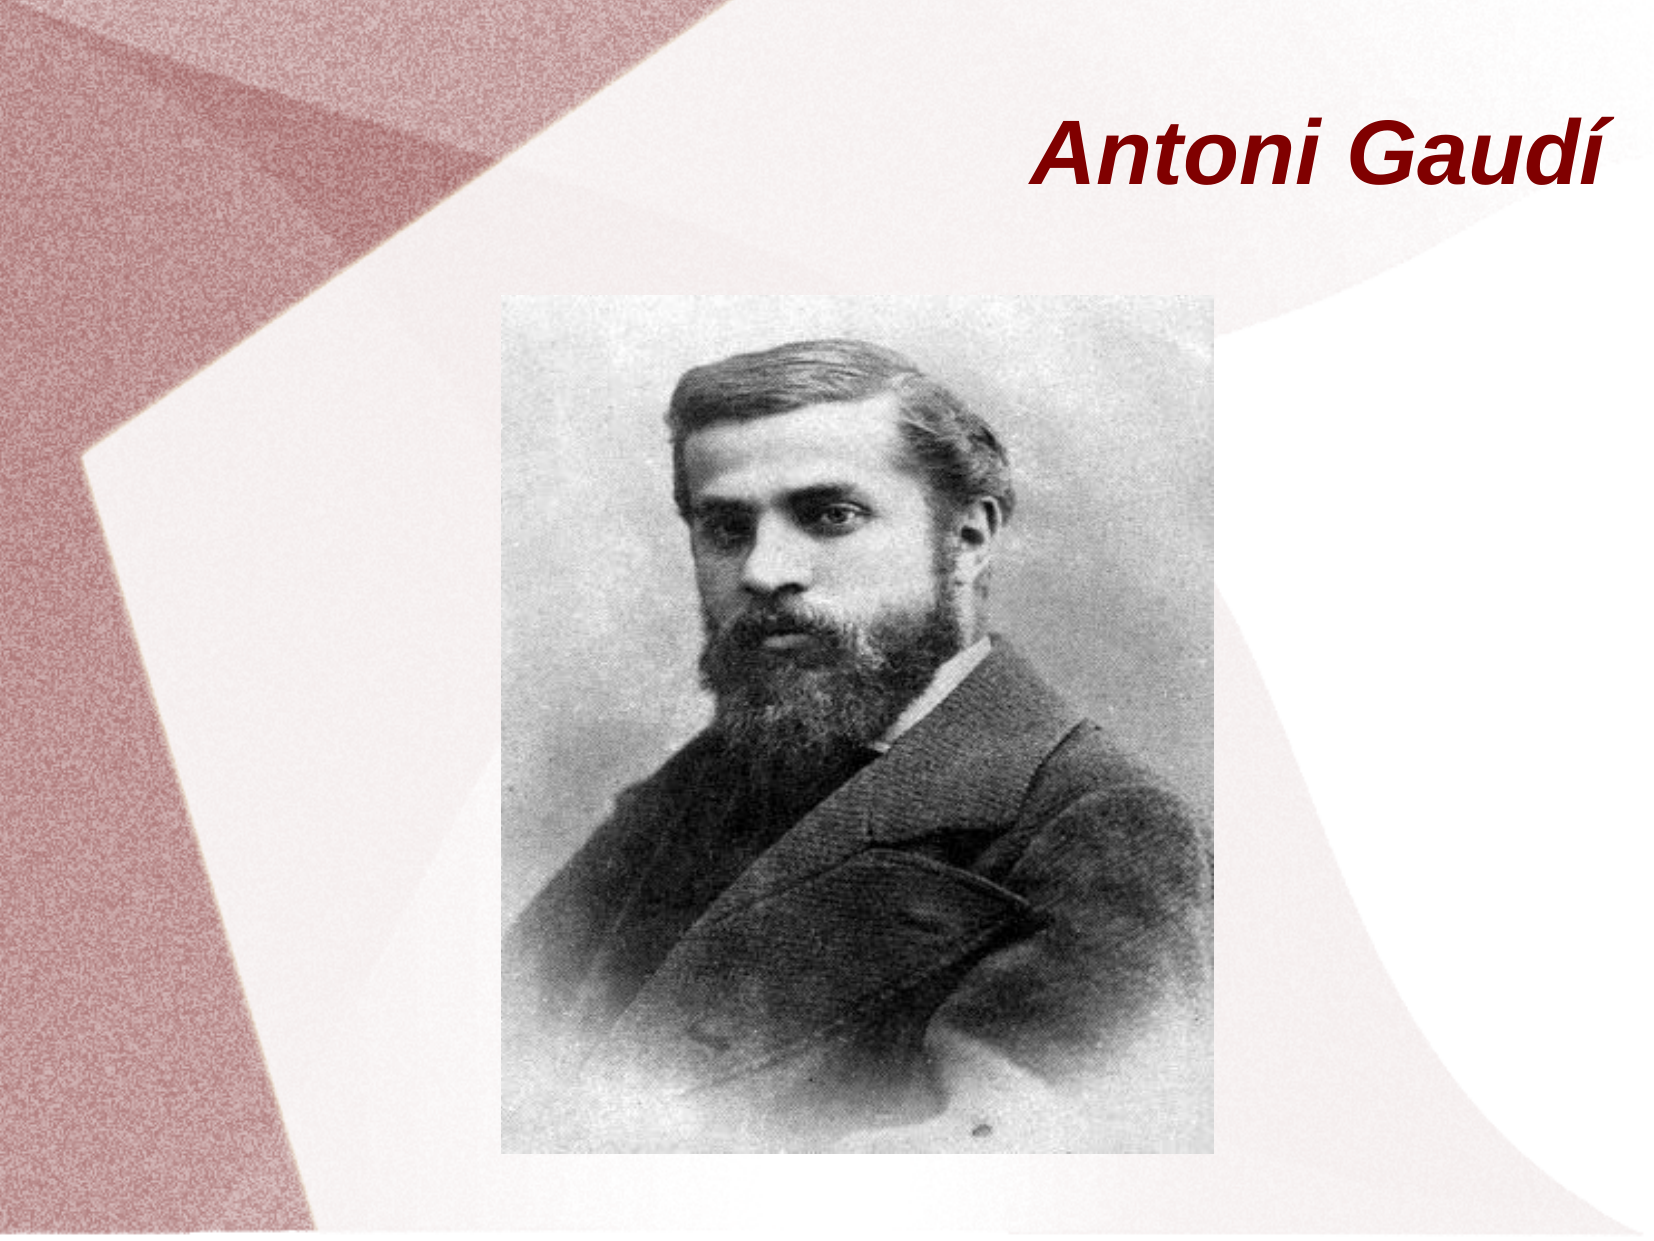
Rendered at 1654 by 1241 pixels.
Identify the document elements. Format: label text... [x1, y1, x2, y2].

title Antoni Gaudí [596, 49, 1607, 257]
picture [0, 0, 1654, 1241]
